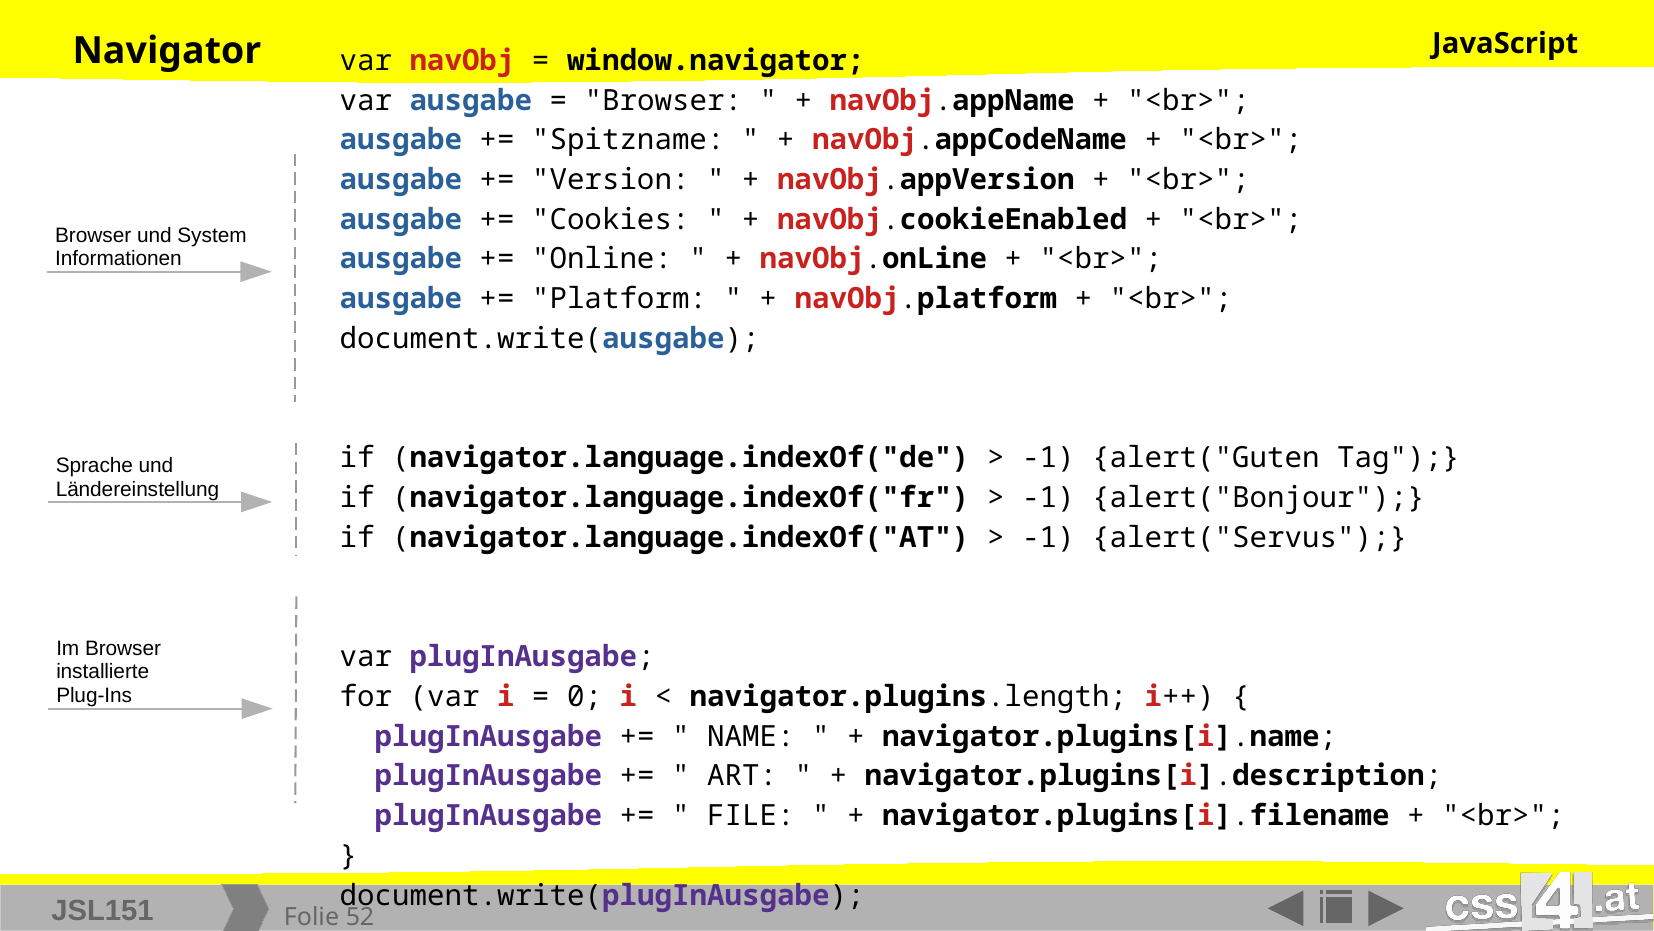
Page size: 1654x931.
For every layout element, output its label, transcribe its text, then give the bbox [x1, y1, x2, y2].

text_box [0, 861, 1654, 931]
picture [1426, 872, 1654, 931]
text_box var navObj = window.navigator; var ausgabe = "Browser: " + navObj.appName + "<br>"; ausgabe += "Spitzname: " + navObj.appCodeName + "<br>"; ausgabe += "Version: " + navObj.appVersion + "<br>"; ausgabe += "Cookies: " + navObj.cookieEnabled + "<br>"; ausgabe += "Online: " + navObj.onLine + "<br>"; ausgabe += "Platform: " + navObj.platform + "<br>"; document.write(ausgabe); if (navigator.language.indexOf("de") > -1) {alert("Guten Tag");} if (navigator.language.indexOf("fr") > -1) {alert("Bonjour");} if (navigator.language.indexOf("AT") > -1) {alert("Servus");} var plugInAusgabe; for (var i = 0; i < navigator.plugins.length; i++) { plugInAusgabe += " NAME: " + navigator.plugins[i].name; plugInAusgabe += " ART: " + navigator.plugins[i].description; plugInAusgabe += " FILE: " + navigator.plugins[i].filename + "<br>"; } document.write(plugInAusgabe); [324, 125, 1636, 827]
text_box Im Browser installierte Plug-Ins [41, 629, 182, 715]
text_box Sprache und Ländereinstellung [41, 446, 234, 508]
text_box Folie <Foliennummer> [269, 891, 542, 931]
text_box JavaScript [1417, 15, 1607, 60]
text_box Navigator [57, 16, 469, 69]
text_box JSL151 [36, 886, 209, 931]
text_box Browser und System Informationen [40, 216, 268, 278]
text_box [0, 0, 1654, 83]
